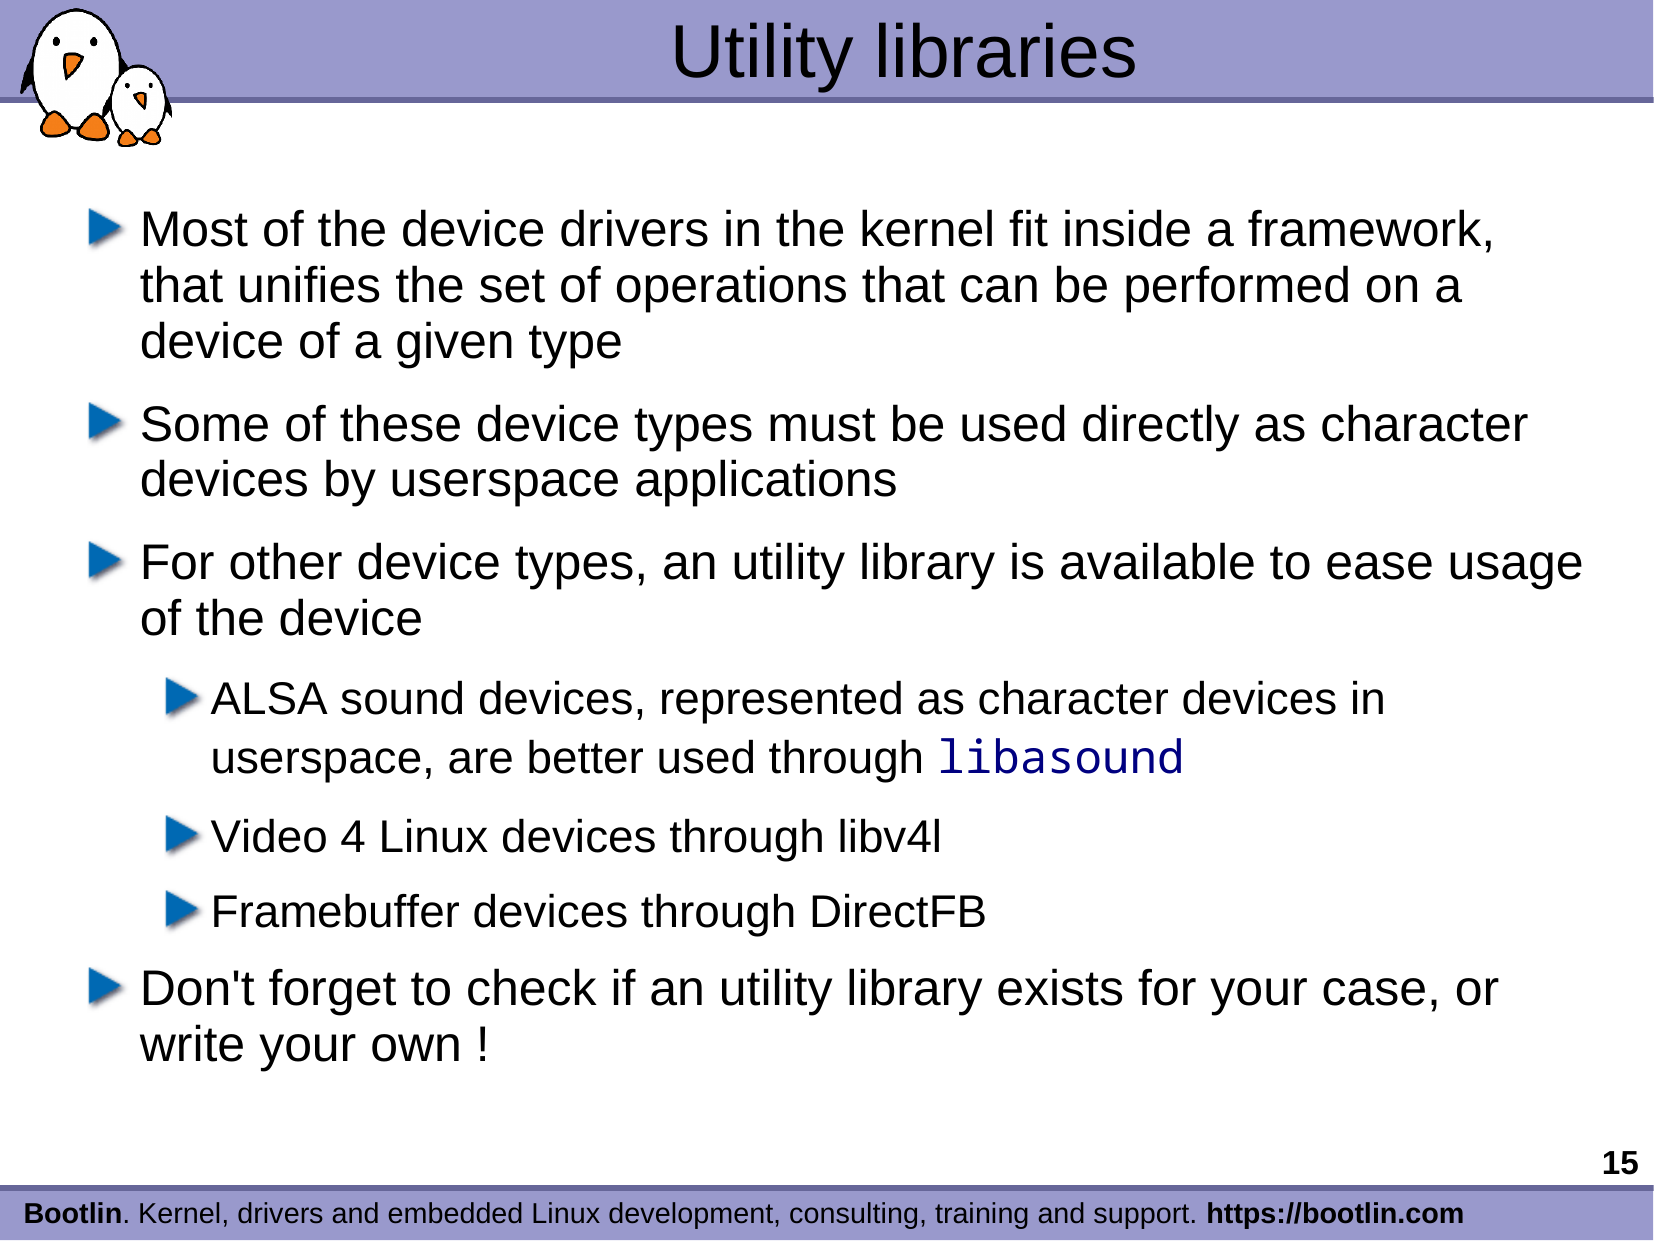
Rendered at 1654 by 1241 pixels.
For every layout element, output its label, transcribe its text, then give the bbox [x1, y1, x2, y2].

list Most of the device drivers in the kernel fit inside a framework, that unifies the set of operations that can be performed on a device of a given type Some of these device types must be used directly as character devices by userspace applications For other device types, an utility library is available to ease usage of the device ALSA sound devices, represented as character devices in userspace, are better used through libasound Video 4 Linux devices through libv4l Framebuffer devices through DirectFB Don't forget to check if an utility library exists for your case, or write your own ! [68, 201, 1592, 1141]
title Utility libraries [178, 5, 1631, 97]
picture [20, 8, 172, 147]
